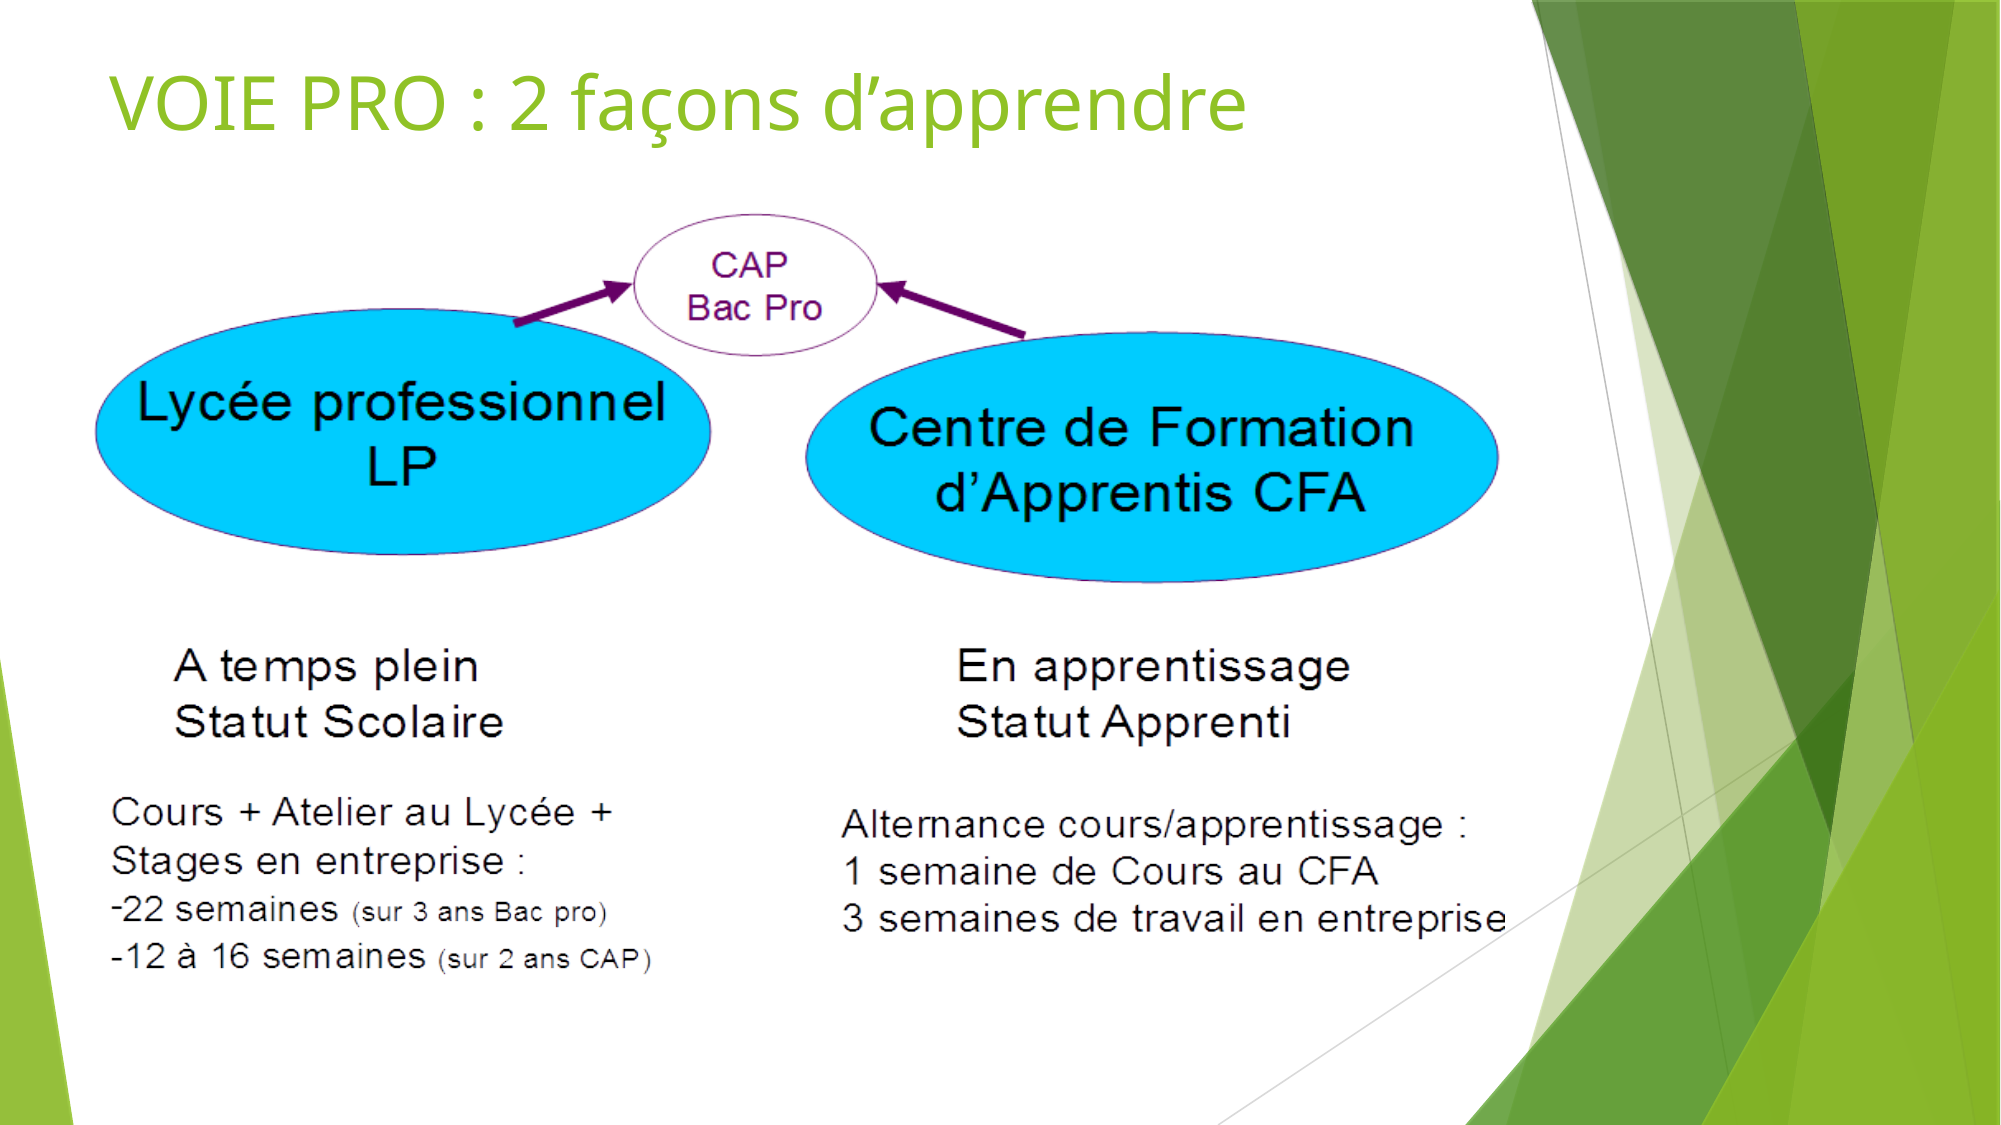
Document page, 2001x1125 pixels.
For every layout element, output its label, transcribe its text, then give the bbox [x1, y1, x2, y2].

picture [94, 199, 1505, 1087]
title VOIE PRO : 2 façons d’apprendre [94, 47, 1505, 164]
